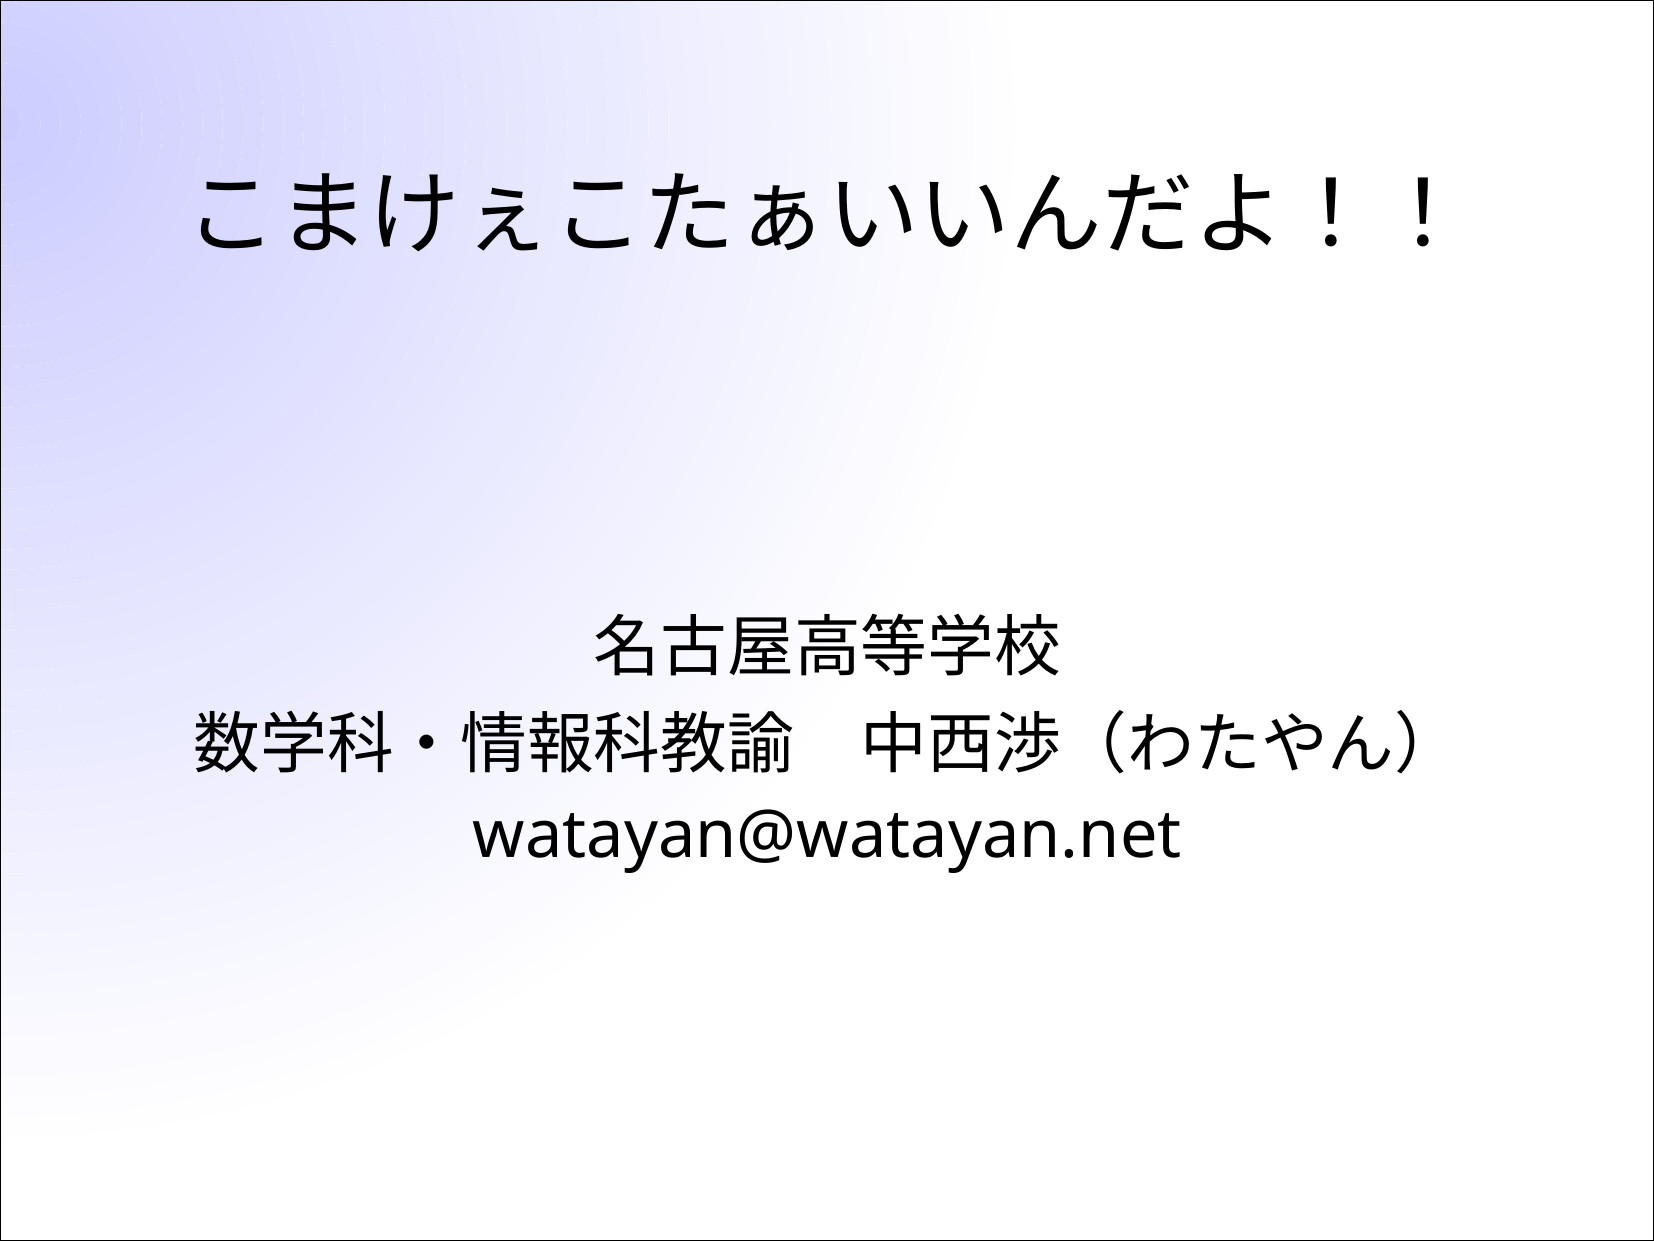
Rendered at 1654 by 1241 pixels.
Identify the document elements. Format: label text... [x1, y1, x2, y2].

subtitle 名古屋高等学校 数学科・情報科教諭 中西渉（わたやん） watayan@watayan.net [121, 344, 1534, 1127]
title こまけぇこたぁいいんだよ！！ [121, 102, 1534, 311]
